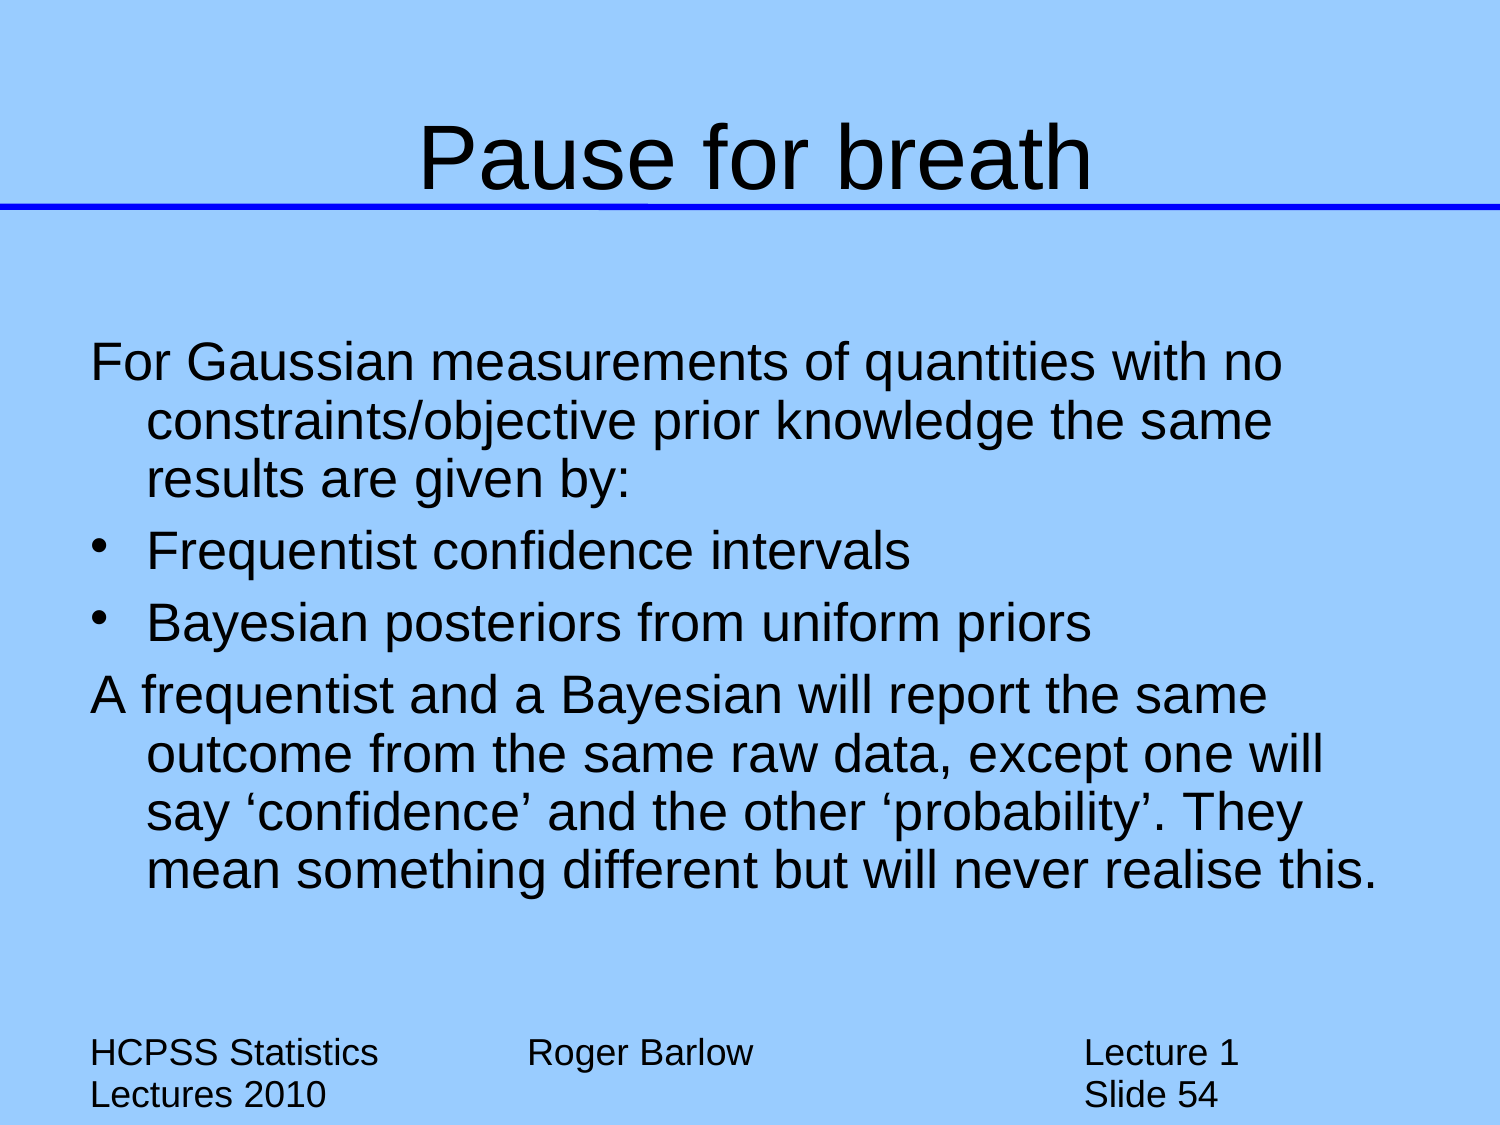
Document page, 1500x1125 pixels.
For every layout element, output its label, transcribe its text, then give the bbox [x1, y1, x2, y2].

text_box For Gaussian measurements of quantities with no constraints/objective prior knowledge the same results are given by: Frequentist confidence intervals Bayesian posteriors from uniform priors A frequentist and a Bayesian will report the same outcome from the same raw data, except one will say ‘confidence’ and the other ‘probability’. They mean something different but will never realise this. [75, 326, 1426, 1006]
title Pause for breath [88, 90, 1425, 279]
